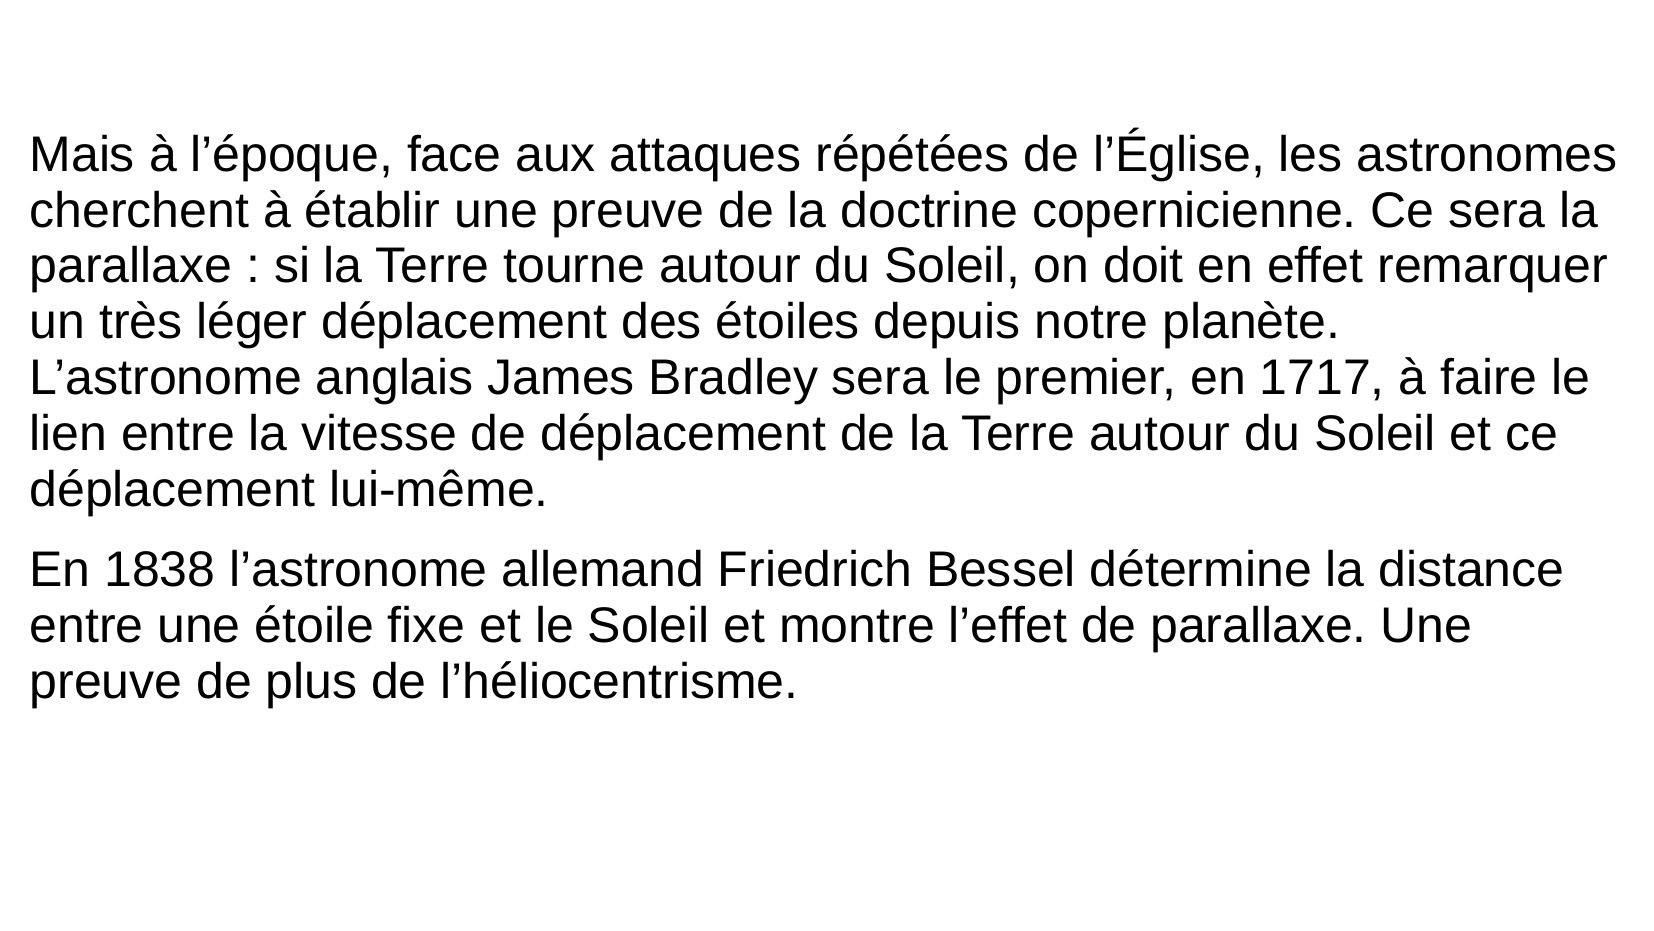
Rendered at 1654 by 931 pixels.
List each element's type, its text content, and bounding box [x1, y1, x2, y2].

subtitle Mais à l’époque, face aux attaques répétées de l’Église, les astronomes cherchent à établir une preuve de la doctrine copernicienne. Ce sera la parallaxe : si la Terre tourne autour du Soleil, on doit en effet remarquer un très léger déplacement des étoiles depuis notre planète. L’astronome anglais James Bradley sera le premier, en 1717, à faire le lien entre la vitesse de déplacement de la Terre autour du Soleil et ce déplacement lui-même. En 1838 l’astronome allemand Friedrich Bessel détermine la distance entre une étoile fixe et le Soleil et montre l’effet de parallaxe. Une preuve de plus de l’héliocentrisme. [29, 20, 1625, 895]
